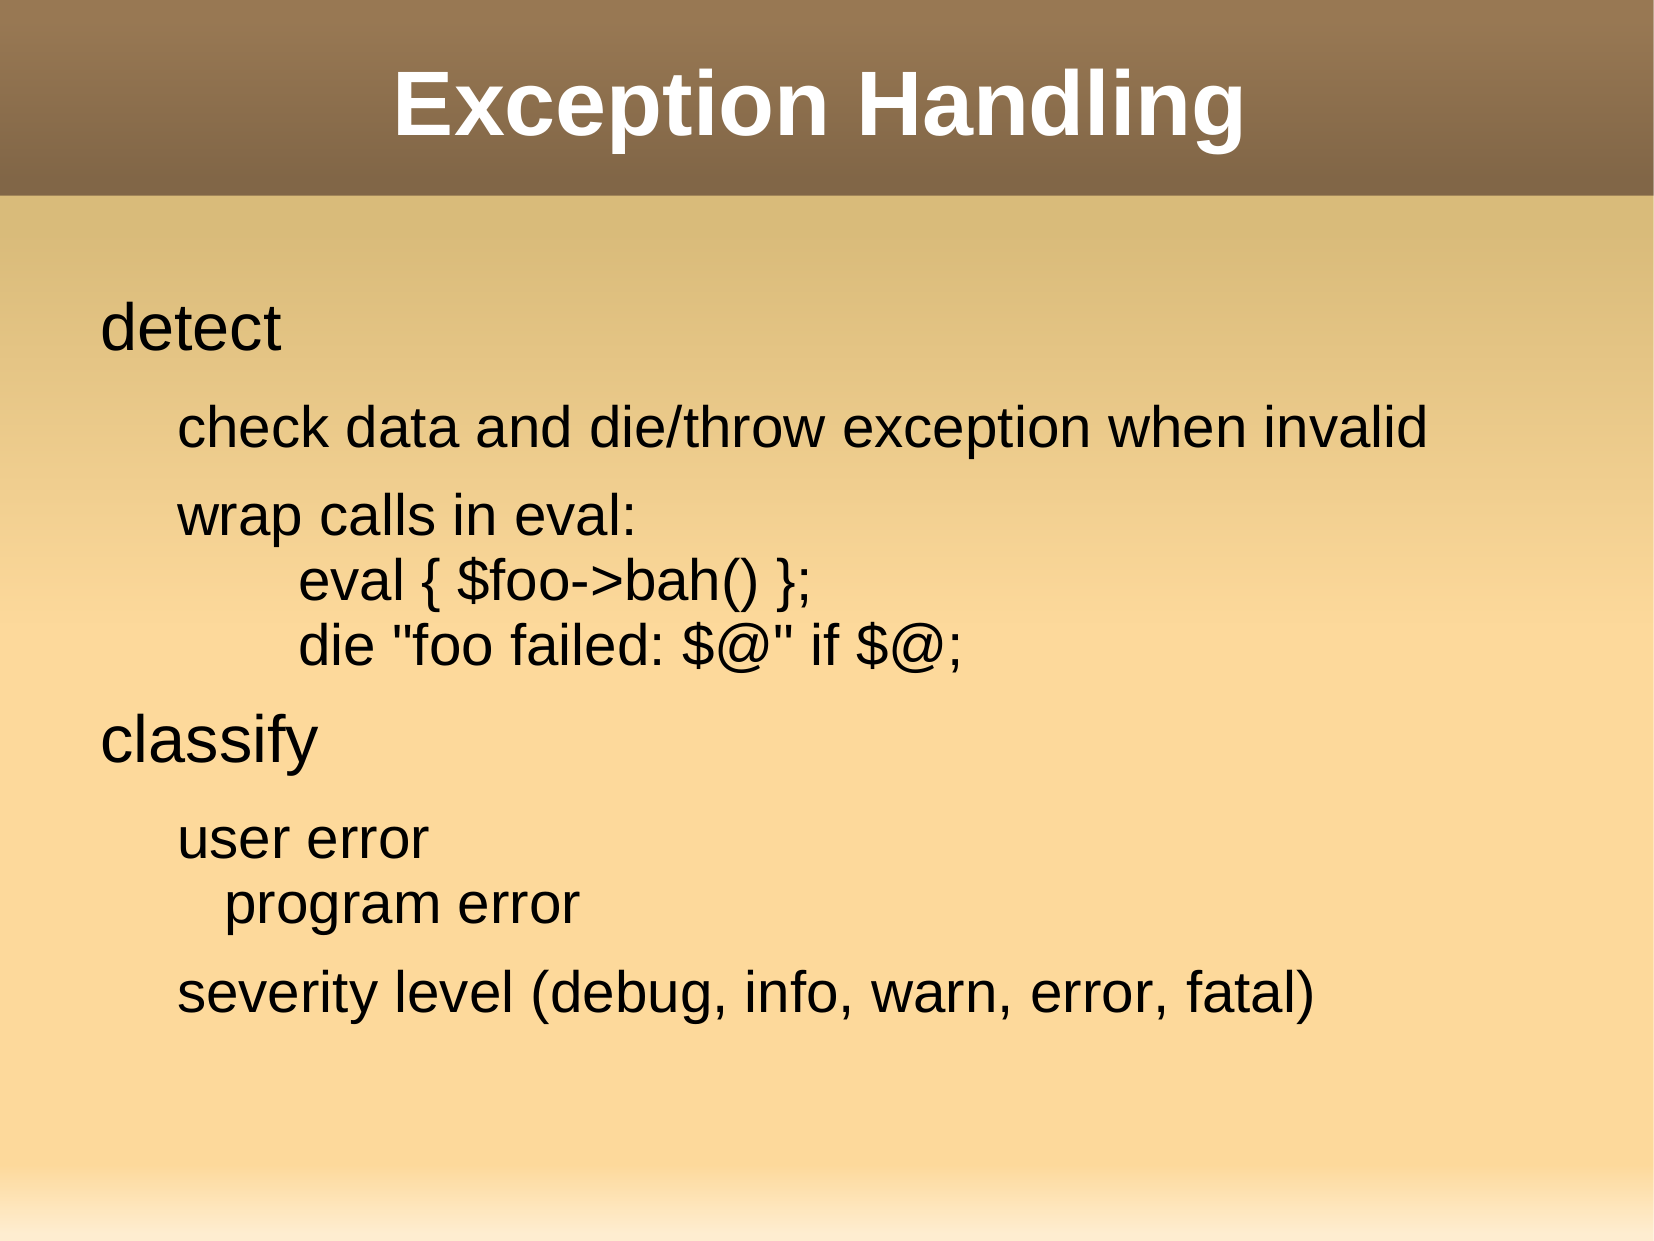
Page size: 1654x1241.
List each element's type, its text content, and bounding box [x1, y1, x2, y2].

picture [0, 0, 1654, 1241]
list detect check data and die/throw exception when invalid wrap calls in eval: eval { $foo->bah() }; die "foo failed: $@" if $@; classify user error program error severity level (debug, info, warn, error, fatal) [82, 290, 1571, 1094]
title Exception Handling [76, 7, 1565, 200]
